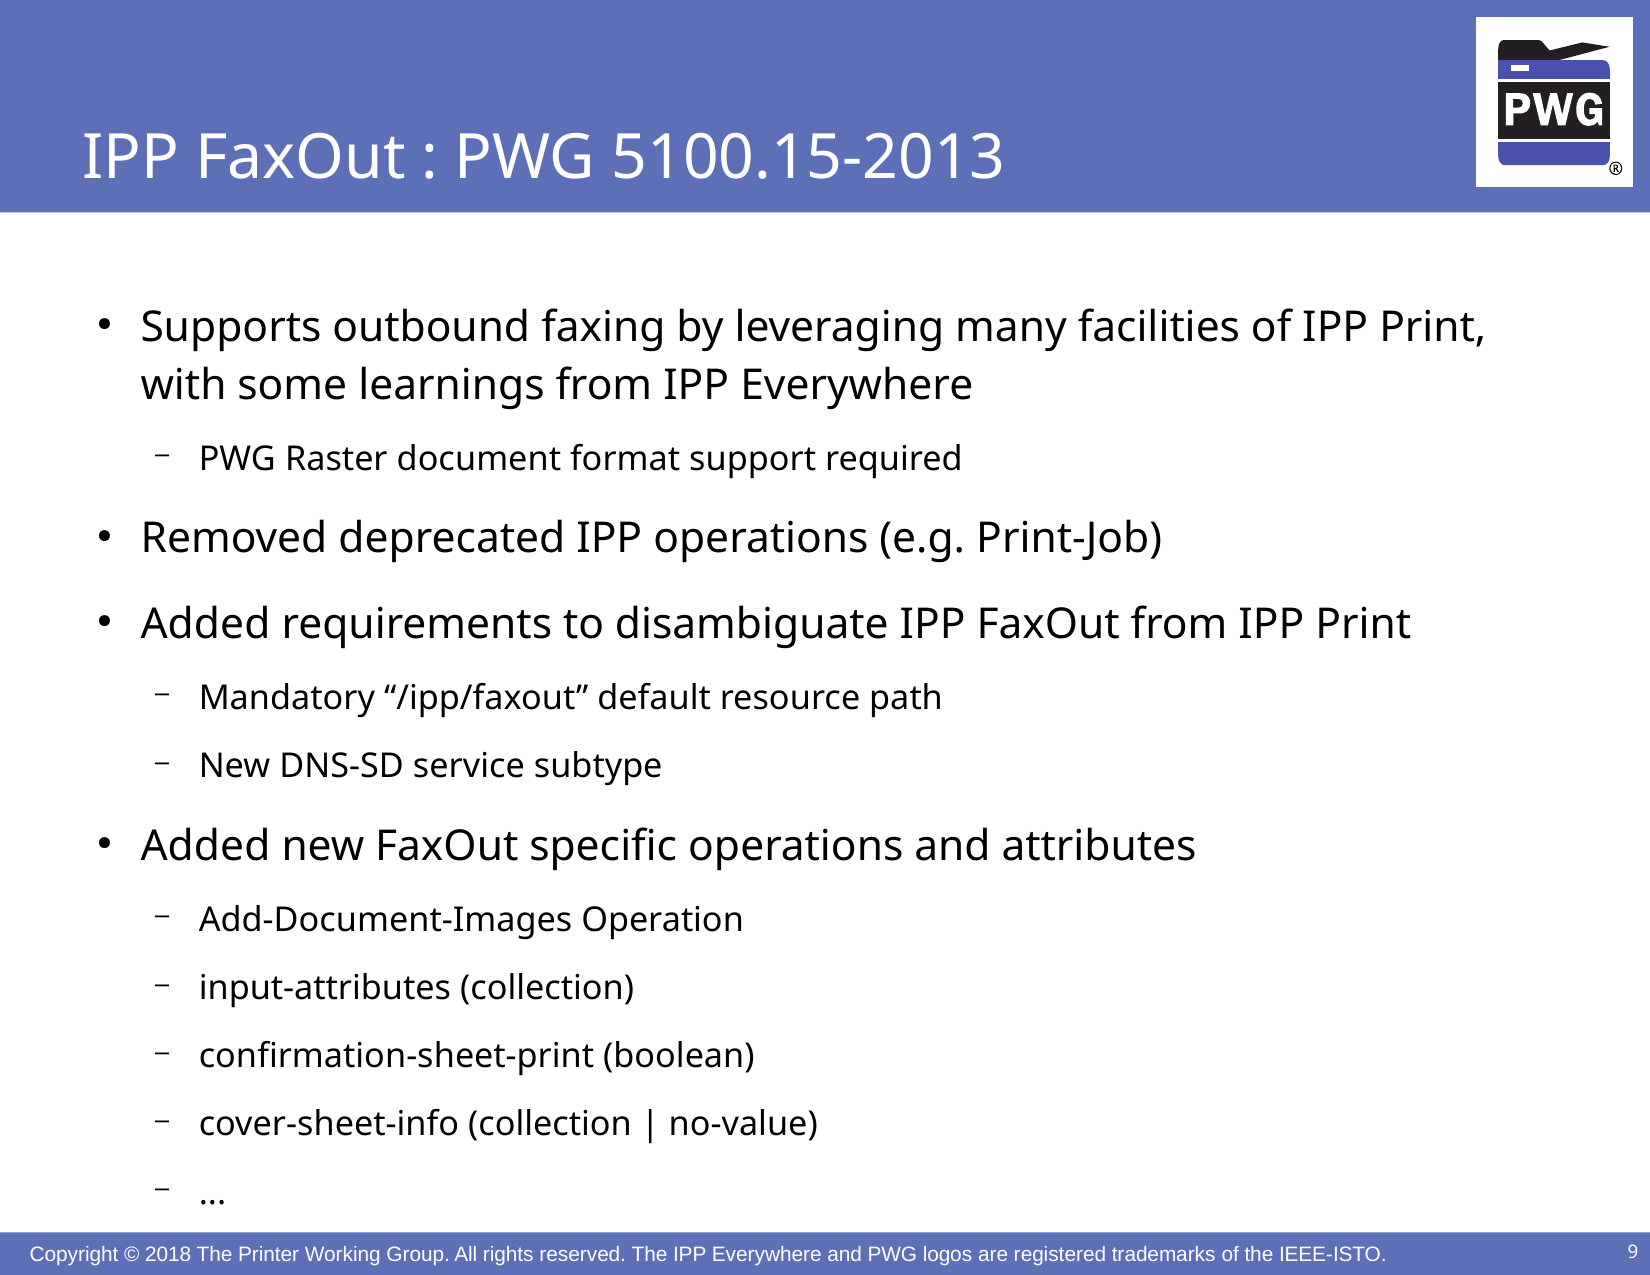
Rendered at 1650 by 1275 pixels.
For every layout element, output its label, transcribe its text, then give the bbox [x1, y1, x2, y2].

list Supports outbound faxing by leveraging many facilities of IPP Print, with some learnings from IPP Everywhere PWG Raster document format support required Removed deprecated IPP operations (e.g. Print-Job) Added requirements to disambiguate IPP FaxOut from IPP Print Mandatory “/ipp/faxout” default resource path New DNS-SD service subtype Added new FaxOut specific operations and attributes Add-Document-Images Operation input-attributes (collection) confirmation-sheet-print (boolean) cover-sheet-info (collection | no-value) ... [82, 295, 1568, 1216]
title IPP FaxOut : PWG 5100.15-2013 [82, 8, 1449, 198]
